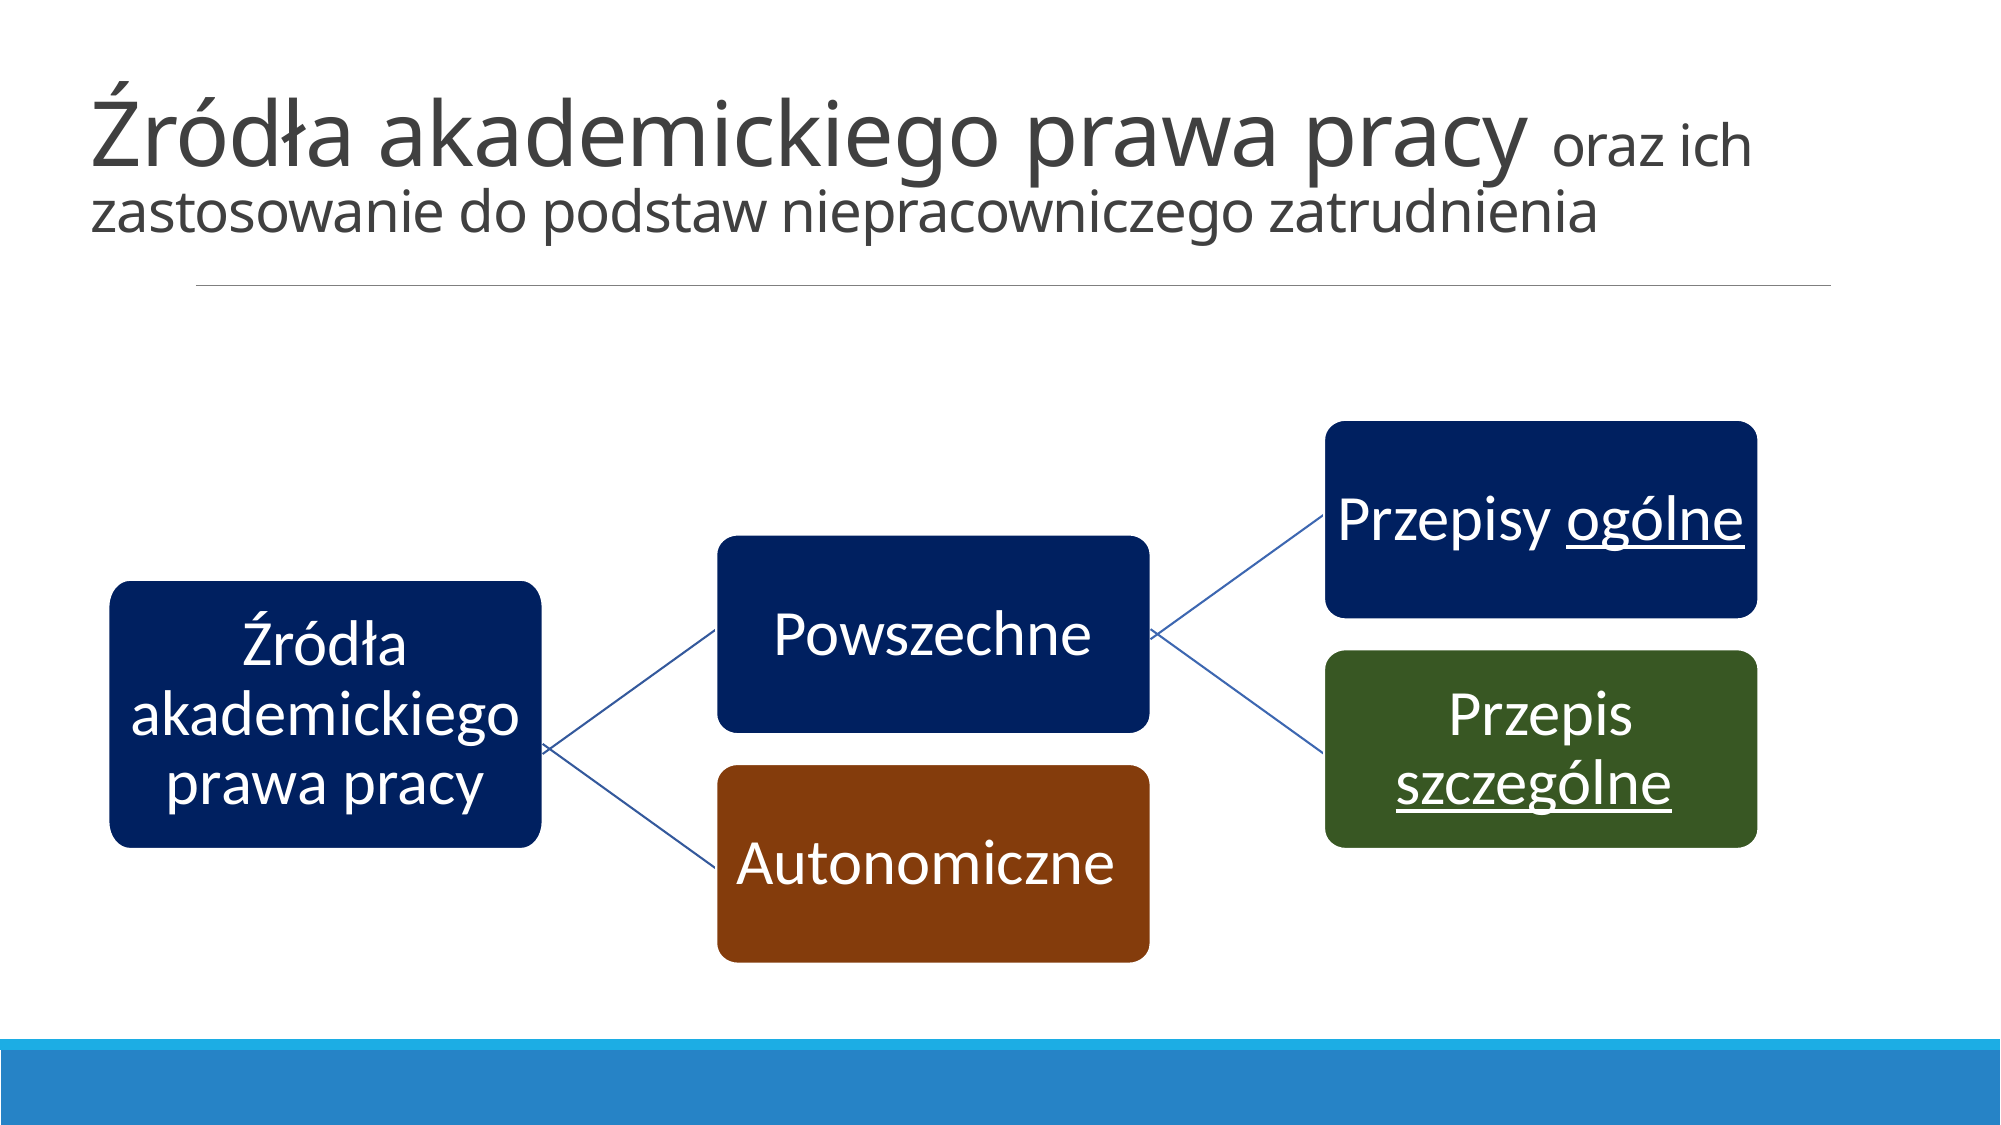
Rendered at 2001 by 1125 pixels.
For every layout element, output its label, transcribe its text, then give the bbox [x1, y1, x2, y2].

text_box Autonomiczne [716, 763, 1151, 964]
title Źródła akademickiego prawa pracy oraz ich zastosowanie do podstaw niepracowniczego zatrudnienia [75, 47, 1831, 252]
text_box Przepis szczególne [1324, 649, 1759, 849]
text_box Powszechne [716, 534, 1151, 735]
text_box Źródła akademickiego prawa pracy [108, 579, 543, 849]
text_box Przepisy ogólne [1324, 419, 1759, 620]
